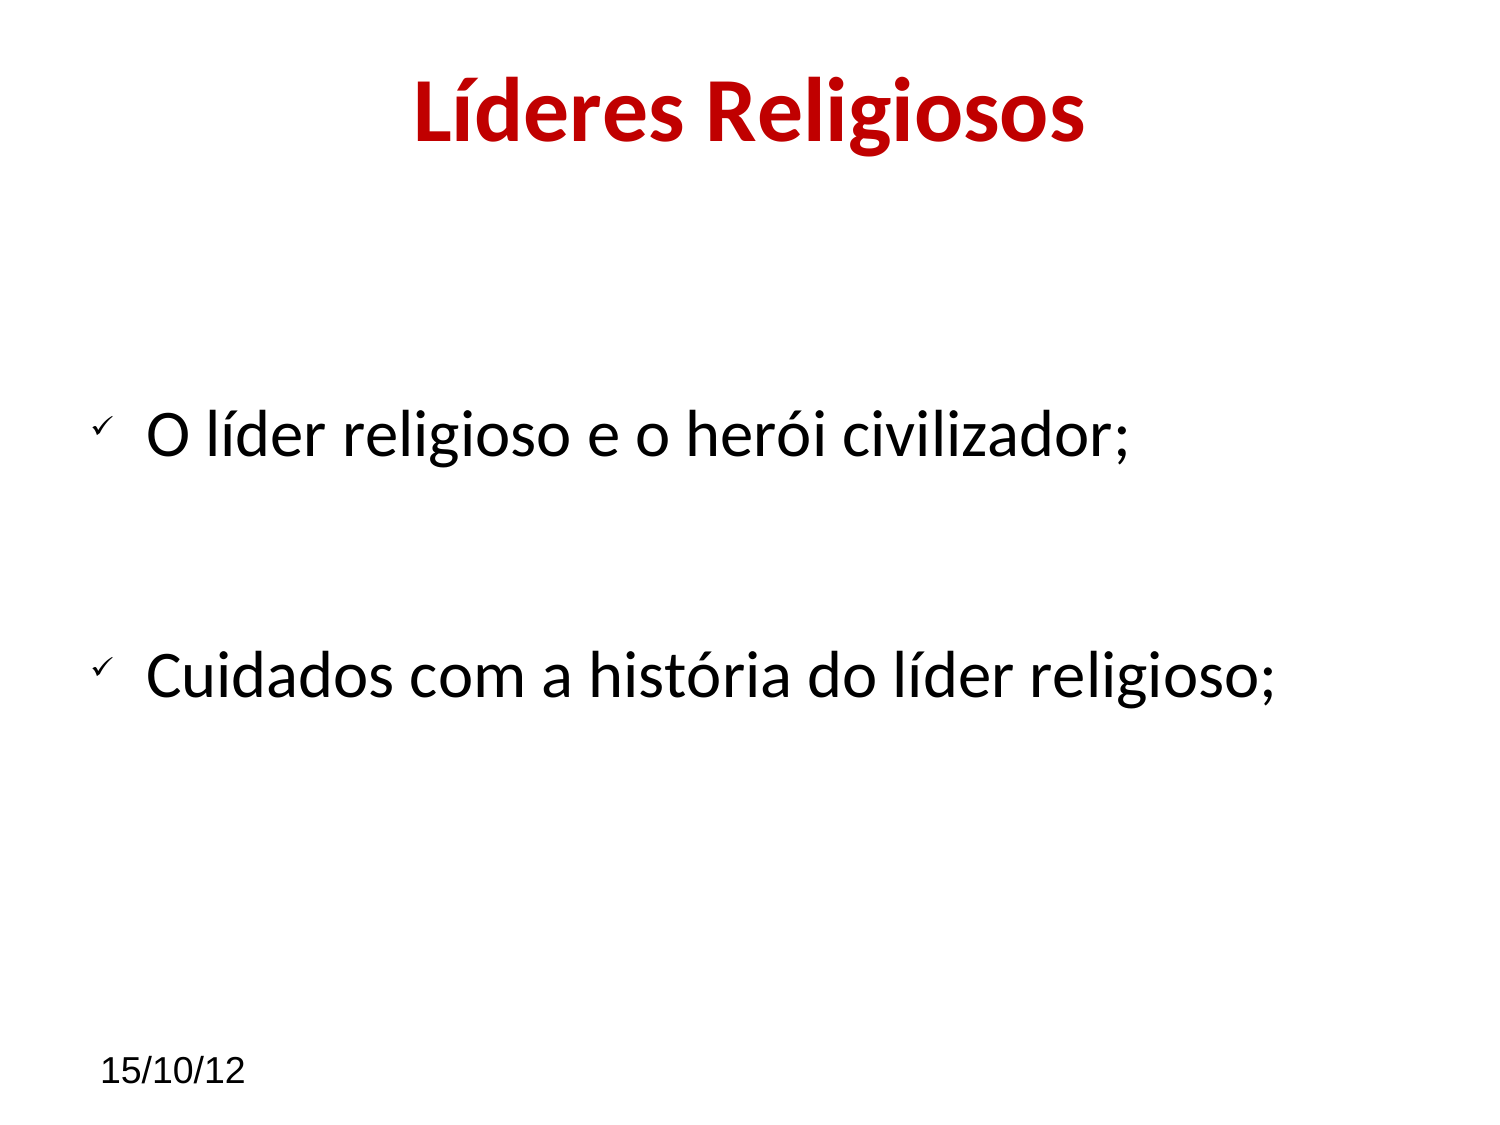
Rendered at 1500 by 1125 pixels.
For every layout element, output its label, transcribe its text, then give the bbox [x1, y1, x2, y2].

text_box O líder religioso e o herói civilizador; Cuidados com a história do líder religioso; [75, 262, 1426, 1005]
title Líderes Religiosos [75, 45, 1426, 233]
